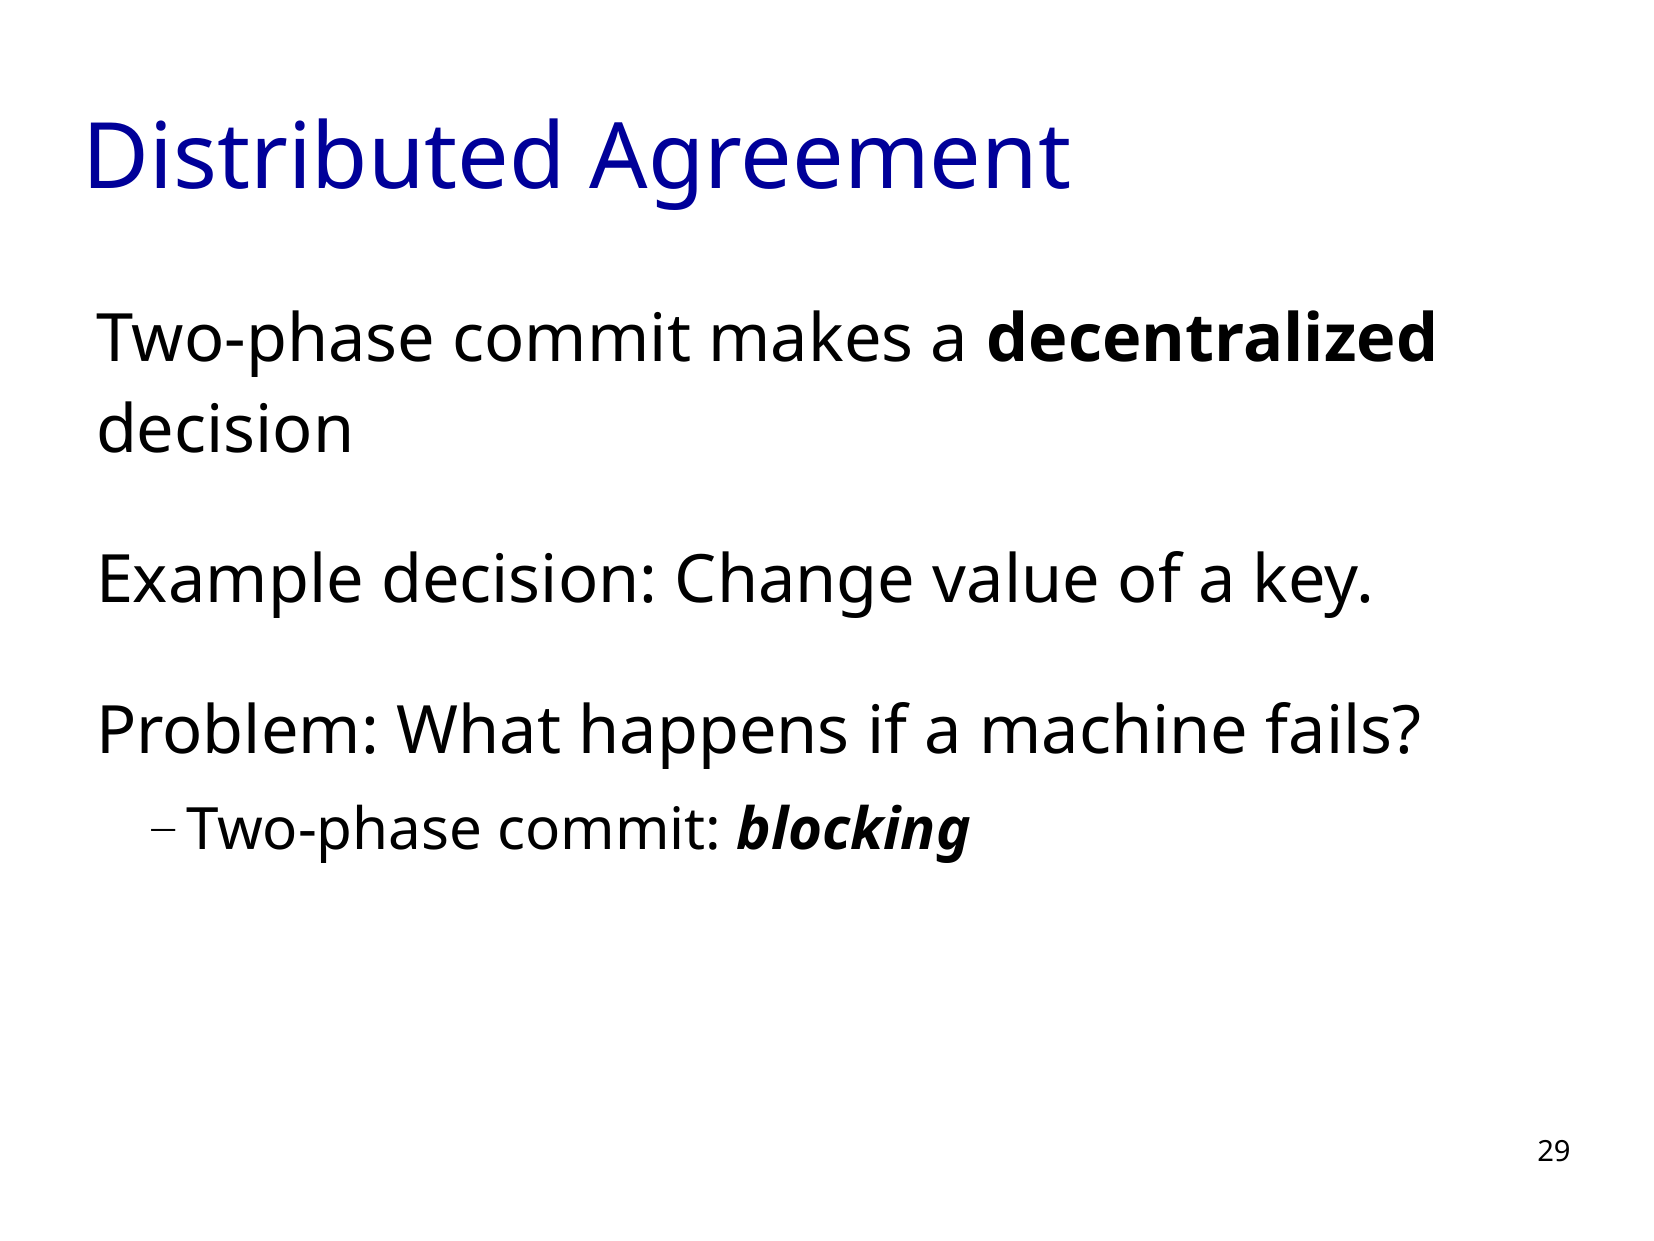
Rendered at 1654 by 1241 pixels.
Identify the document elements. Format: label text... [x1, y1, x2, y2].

list Two-phase commit makes a decentralized decision Example decision: Change value of a key. Problem: What happens if a machine fails? Two-phase commit: blocking [60, 290, 1571, 1096]
title Distributed Agreement [82, 49, 1571, 257]
